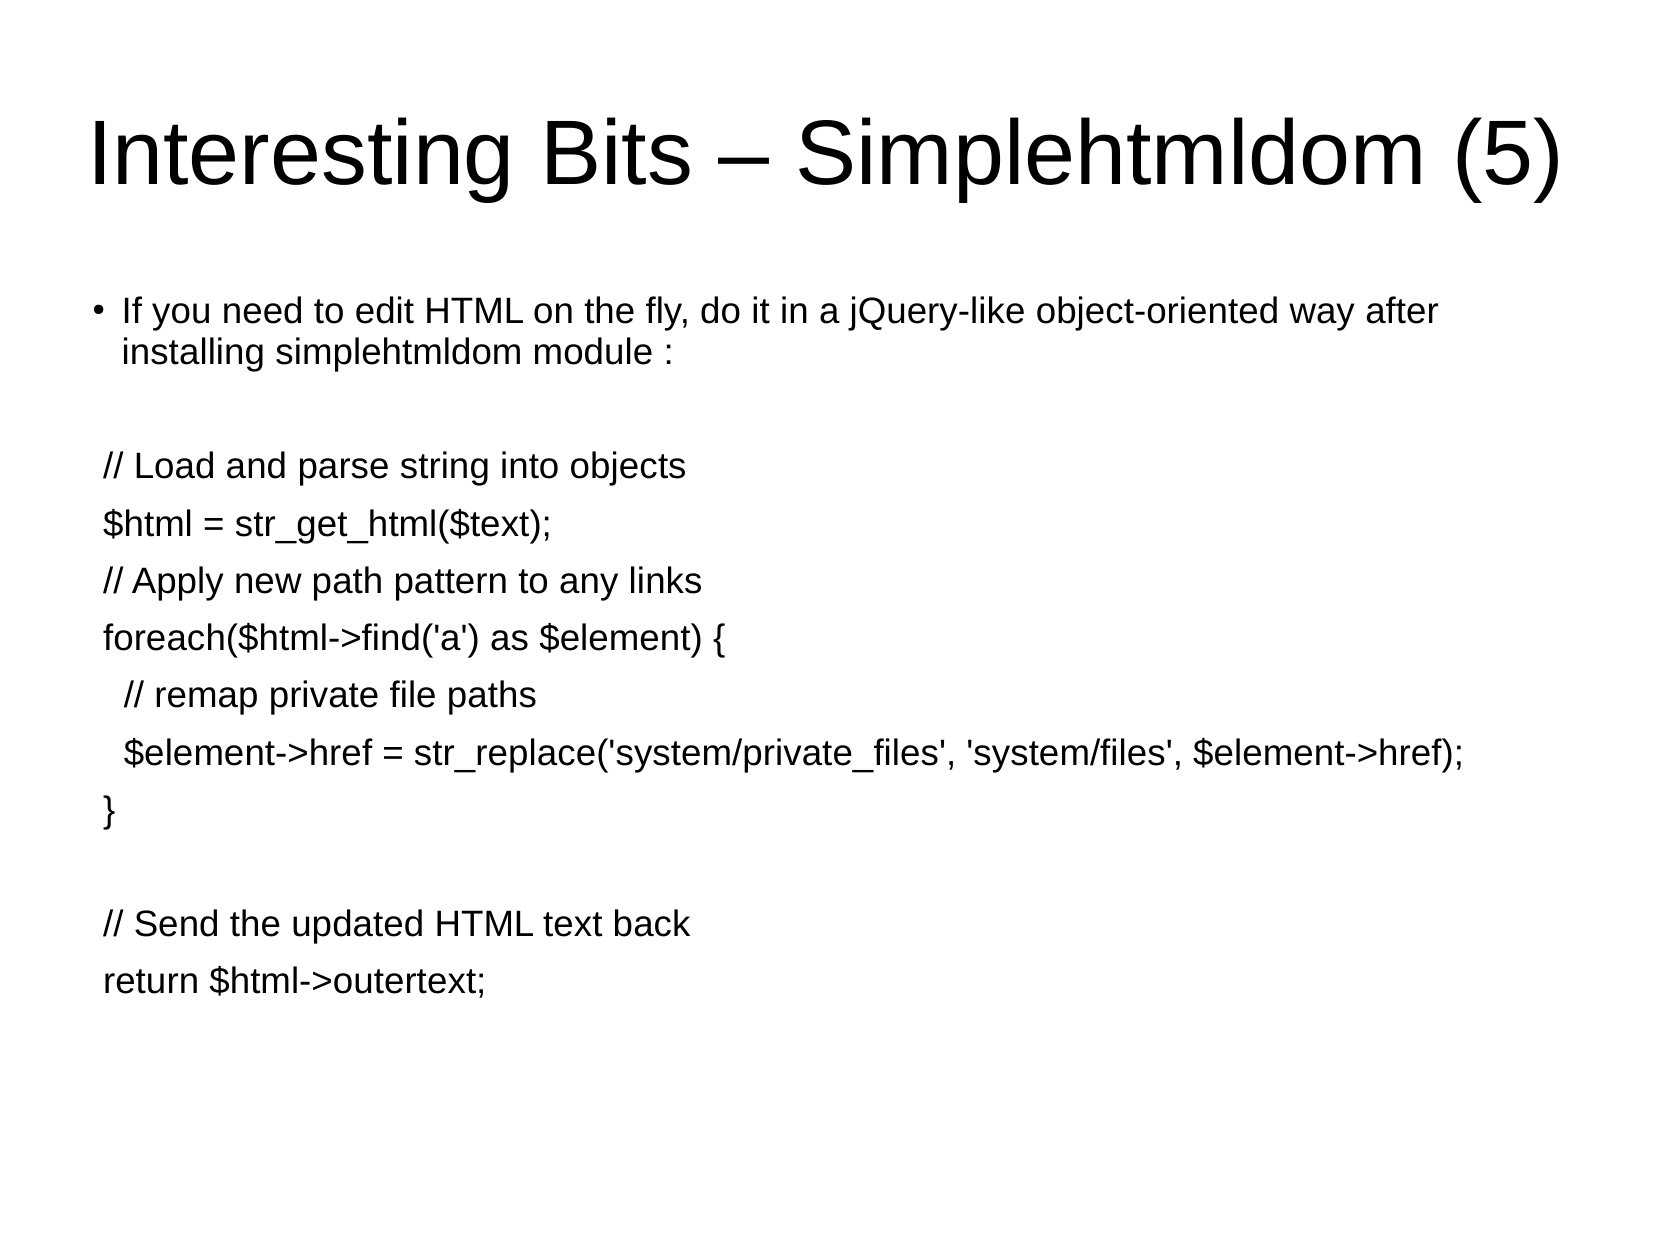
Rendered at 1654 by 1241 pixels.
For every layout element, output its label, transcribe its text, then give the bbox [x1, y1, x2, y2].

list If you need to edit HTML on the fly, do it in a jQuery-like object-oriented way after installing simplehtmldom module : // Load and parse string into objects $html = str_get_html($text); // Apply new path pattern to any links foreach($html->find('a') as $element) { // remap private file paths $element->href = str_replace('system/private_files', 'system/files', $element->href); } // Send the updated HTML text back return $html->outertext; [82, 290, 1538, 1010]
title Interesting Bits – Simplehtmldom (5) [82, 49, 1571, 257]
